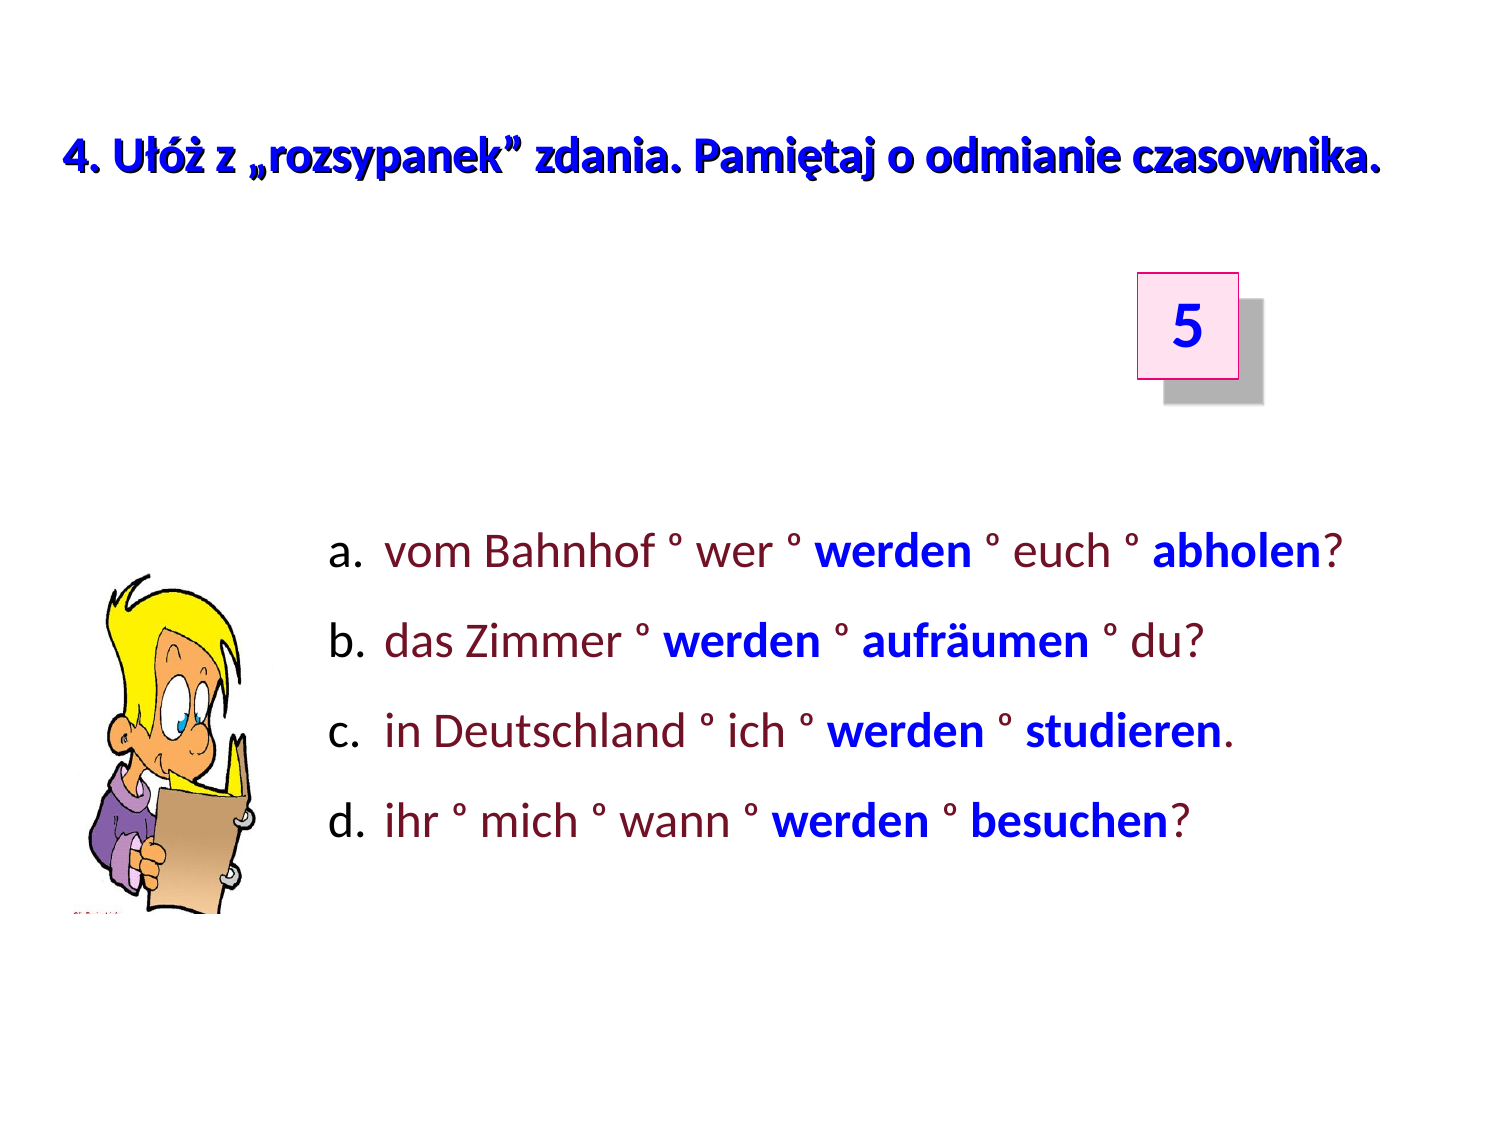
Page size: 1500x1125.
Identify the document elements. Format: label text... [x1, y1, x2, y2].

text_box 4. Ułóż z „rozsypanek” zdania. Pamiętaj o odmianie czasownika. [47, 114, 1397, 189]
text_box vom Bahnhof ᵒ wer ᵒ werden ᵒ euch ᵒ abholen? das Zimmer ᵒ werden ᵒ aufräumen ᵒ du? in Deutschland ᵒ ich ᵒ werden ᵒ studieren. ihr ᵒ mich ᵒ wann ᵒ werden ᵒ besuchen? [312, 479, 1424, 859]
text_box 5 [1137, 273, 1239, 380]
picture [73, 573, 282, 914]
